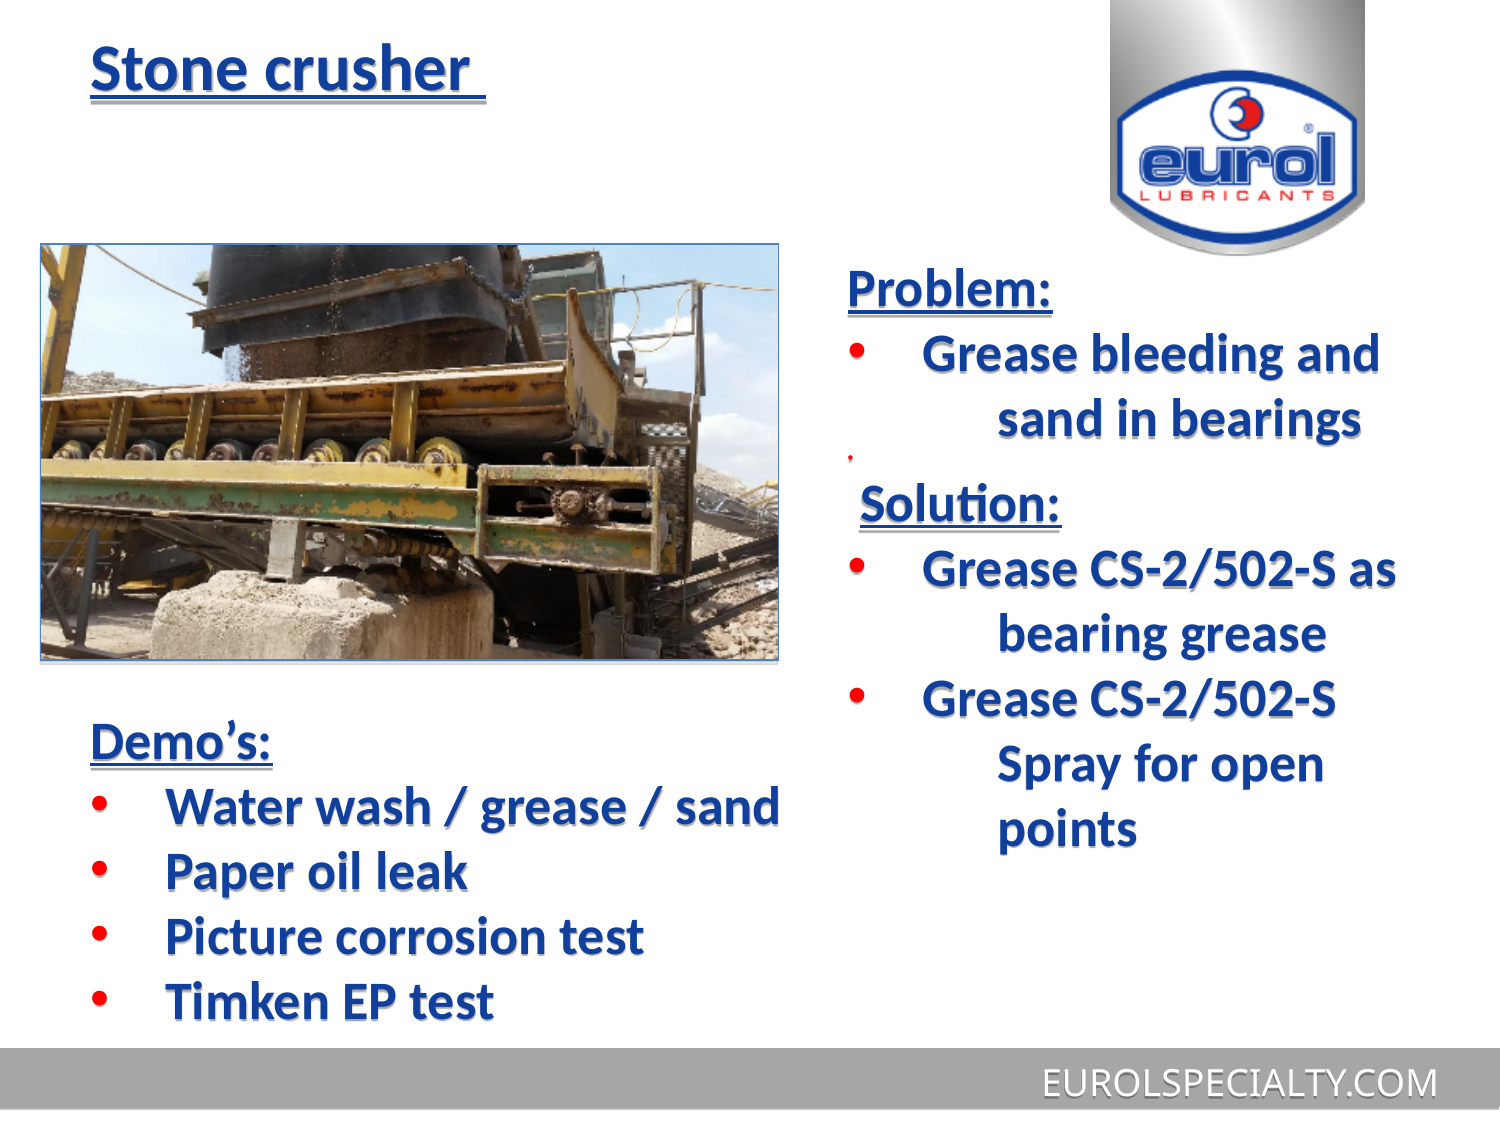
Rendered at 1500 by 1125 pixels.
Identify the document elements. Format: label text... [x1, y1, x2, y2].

picture [41, 245, 778, 660]
text_box Problem: Grease bleeding and sand in bearings Solution: Grease CS-2/502-S as bearing grease Grease CS-2/502-S Spray for open points [832, 245, 1471, 826]
text_box Stone crusher [75, 16, 976, 112]
text_box Demo’s: Water wash / grease / sand Paper oil leak Picture corrosion test Timken EP test [75, 698, 825, 1038]
